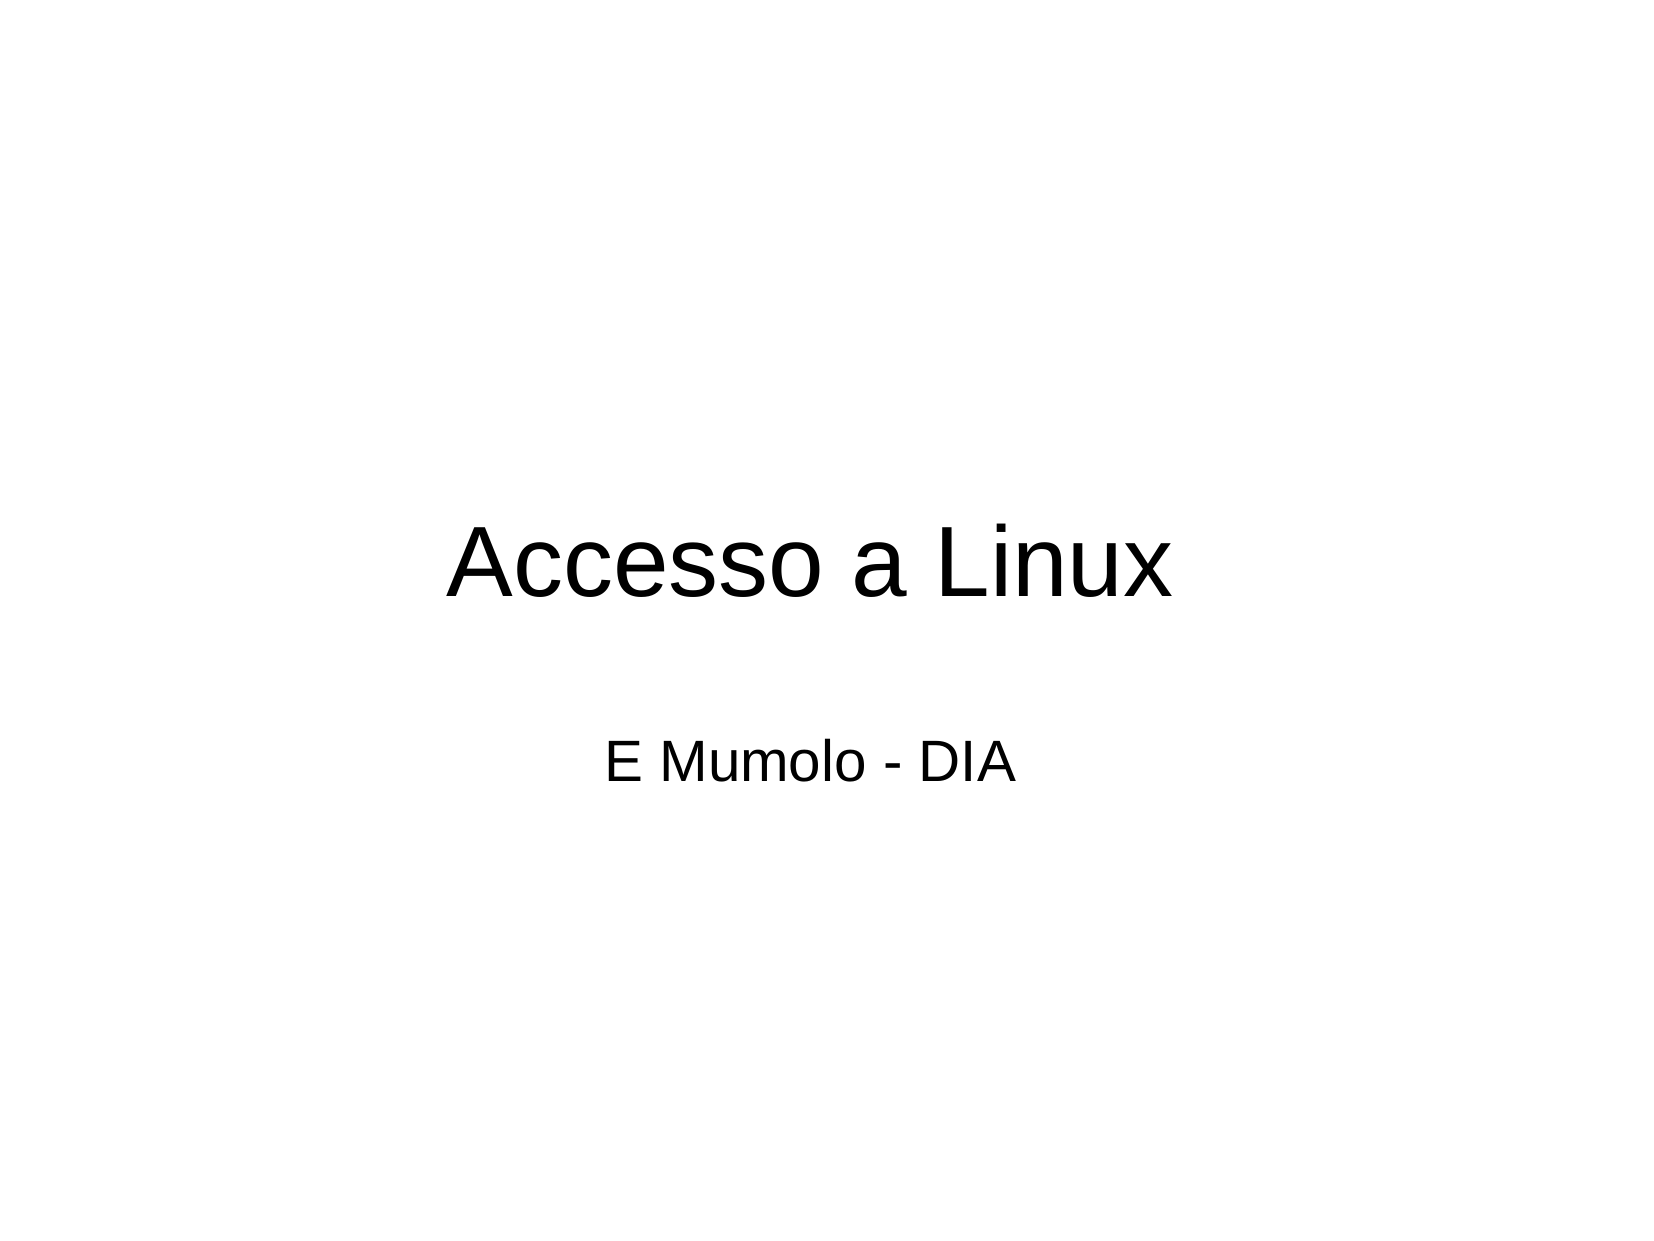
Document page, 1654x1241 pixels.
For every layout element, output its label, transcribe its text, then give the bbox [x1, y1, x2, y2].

subtitle Accesso a Linux E Mumolo - DIA [82, 290, 1538, 1010]
